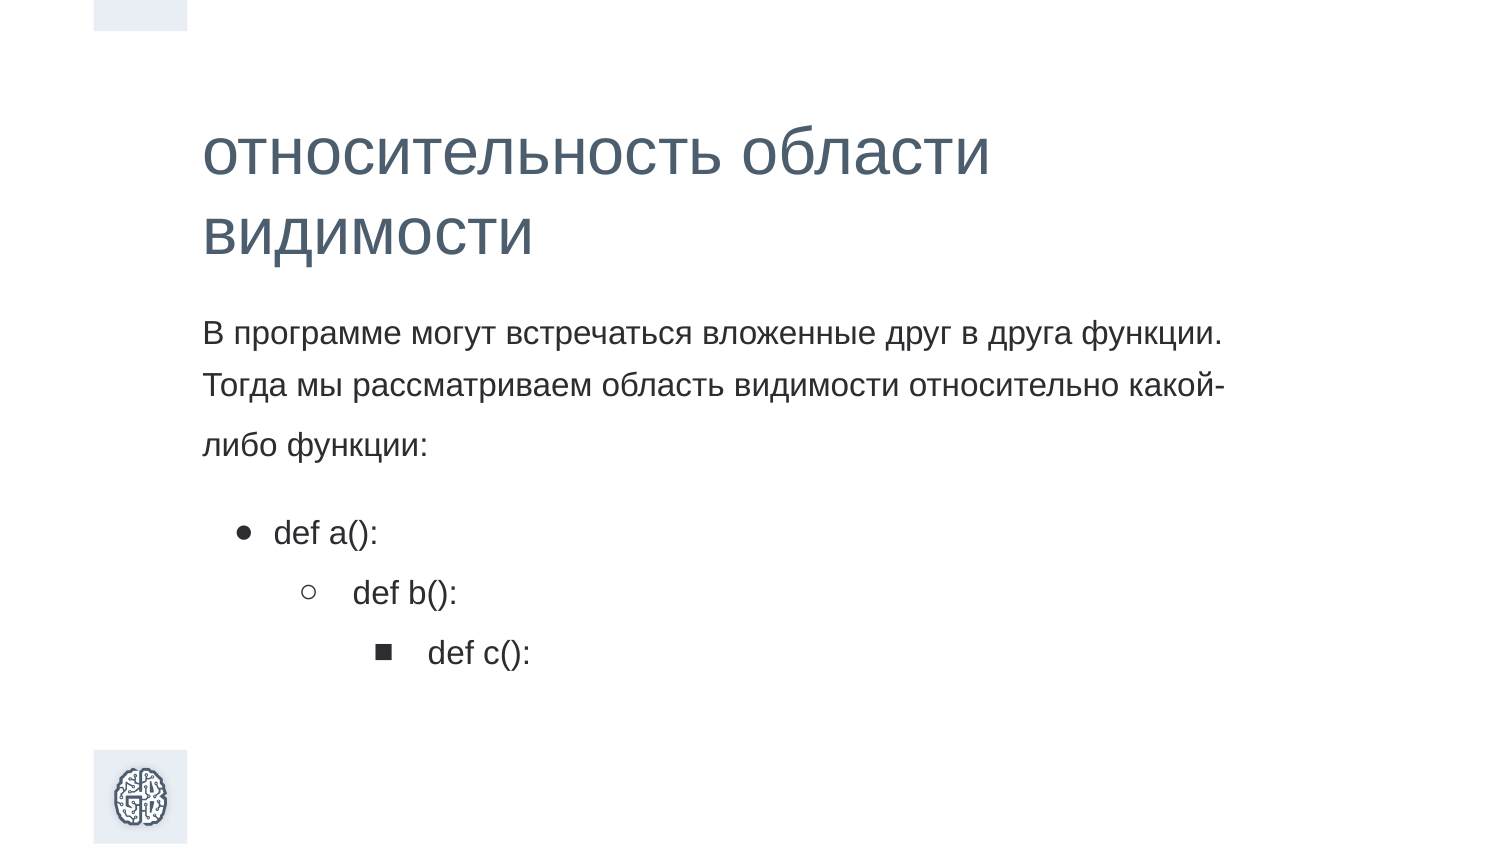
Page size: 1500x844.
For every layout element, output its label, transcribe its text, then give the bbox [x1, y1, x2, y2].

text_box def a(): def b(): def c(): [187, 525, 1313, 637]
picture [106, 760, 175, 834]
text_box В программе могут встречаться вложенные друг в друга функции. [187, 284, 1312, 358]
text_box Тогда мы рассматриваем область видимости относительно какой-либо функции: [187, 358, 1312, 460]
text_box относительность области видимости [187, 93, 1312, 282]
